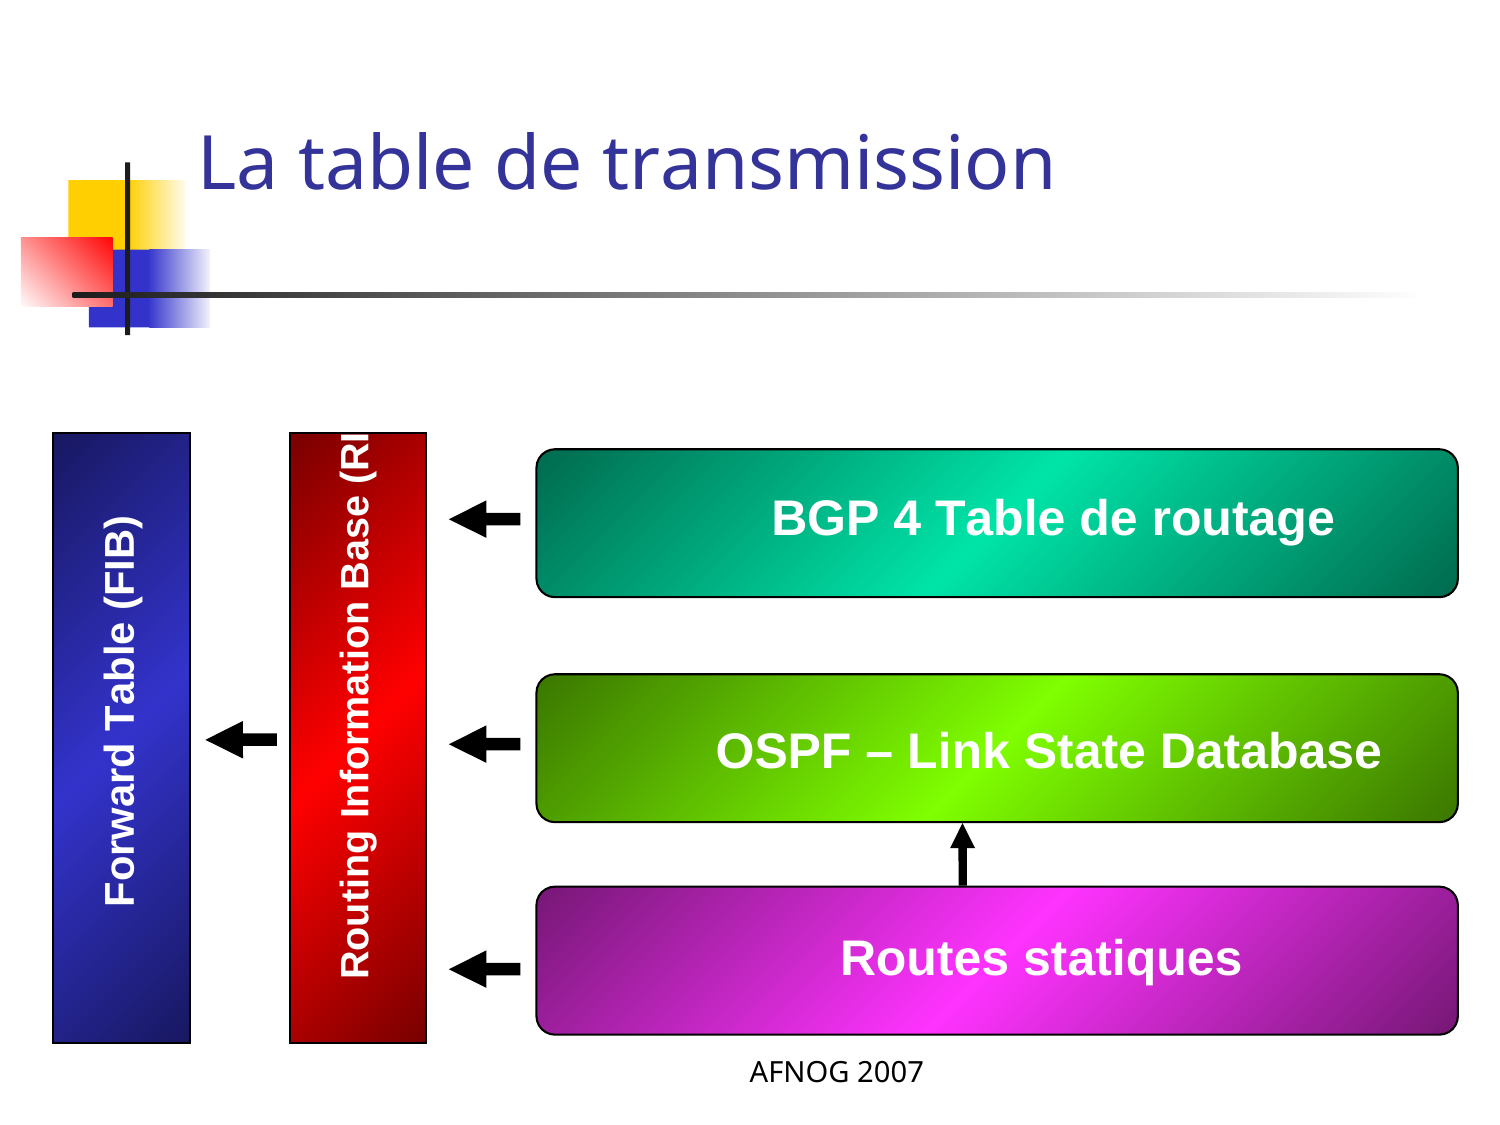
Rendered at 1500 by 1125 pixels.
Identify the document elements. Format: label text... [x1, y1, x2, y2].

text_box Forward Table (FIB) [88, 500, 151, 923]
text_box [289, 432, 427, 1043]
title La table de transmission [183, 66, 1500, 254]
text_box [536, 674, 1458, 823]
text_box [536, 886, 1458, 1035]
text_box [53, 432, 190, 1043]
text_box Routes statiques [824, 922, 1259, 994]
text_box Routing Information Base (RIB) [324, 375, 385, 995]
text_box OSPF – Link State Database [700, 716, 1398, 788]
text_box BGP 4 Table de routage [756, 483, 1351, 554]
